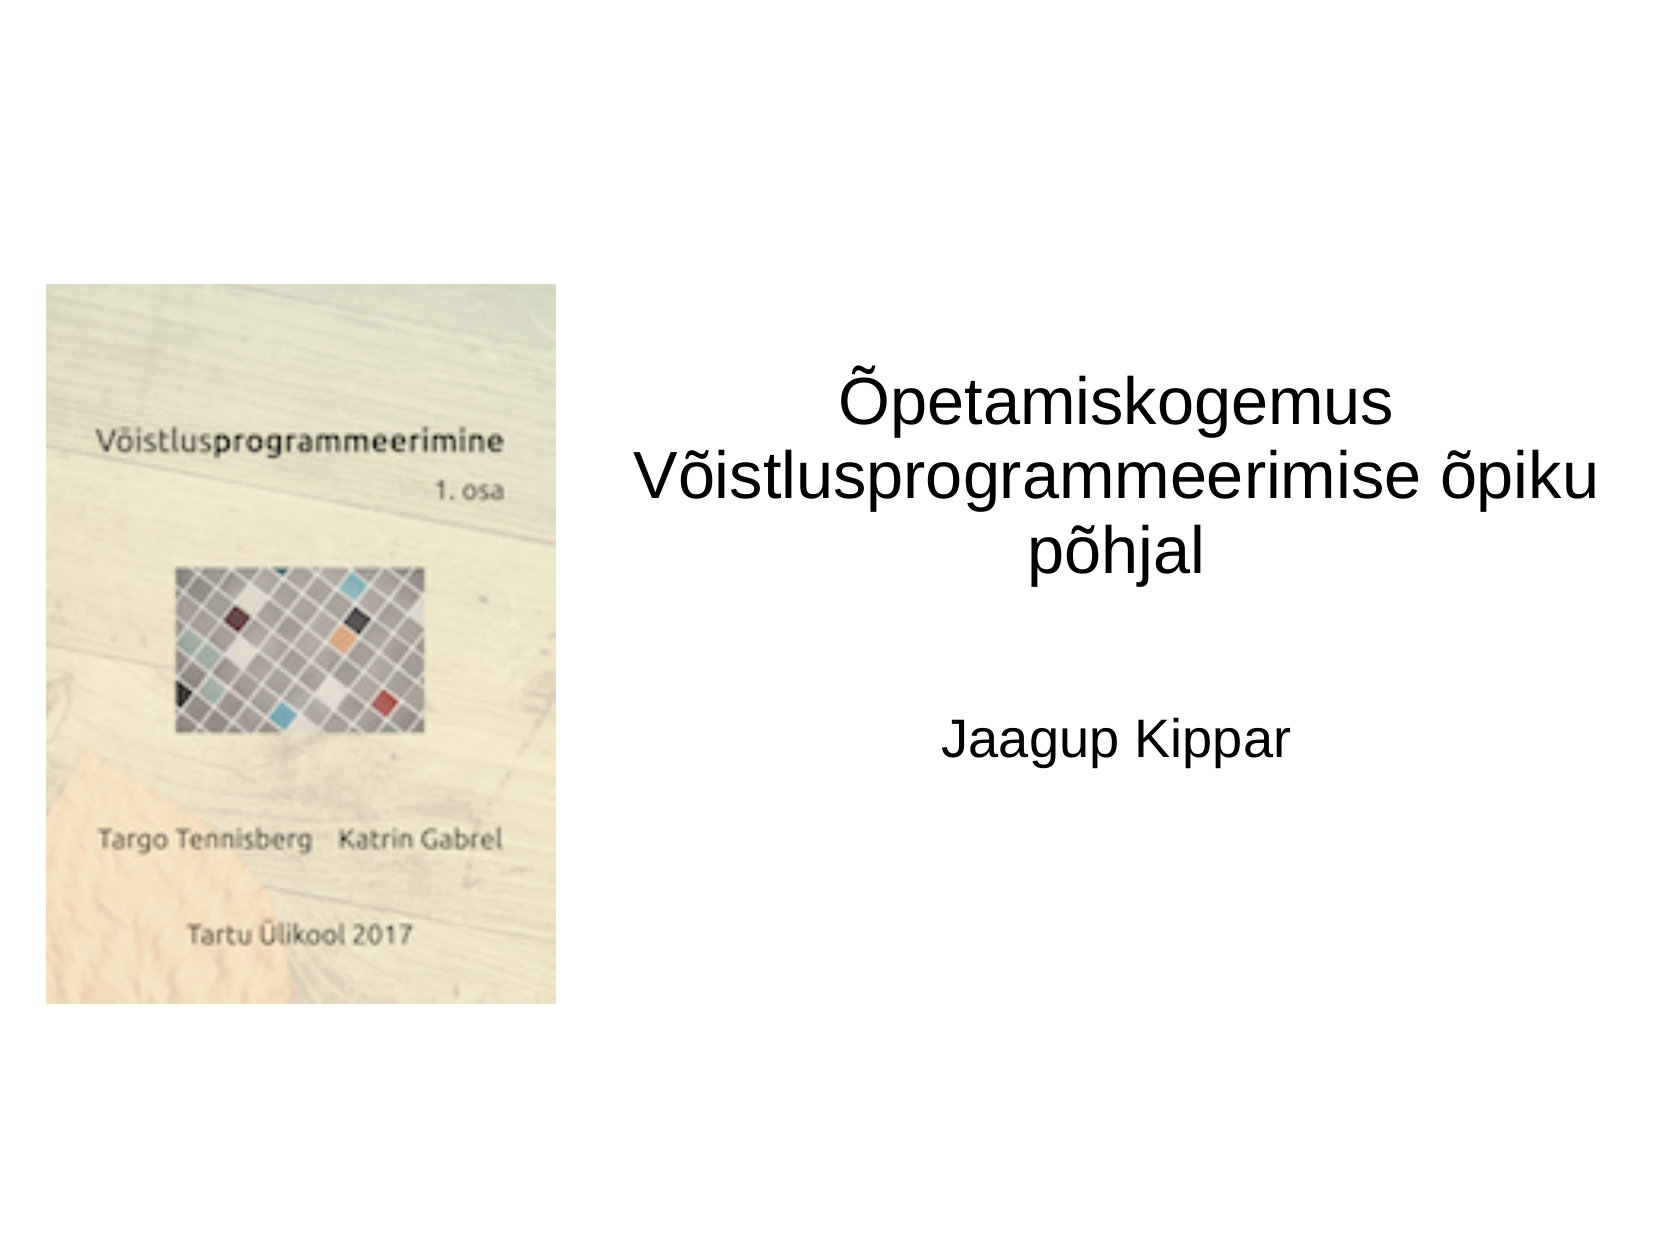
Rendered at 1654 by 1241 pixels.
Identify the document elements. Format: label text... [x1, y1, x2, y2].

title Õpetamiskogemus Võistlusprogrammeerimise õpiku põhjal Jaagup Kippar [627, 247, 1607, 886]
picture [46, 284, 556, 1004]
